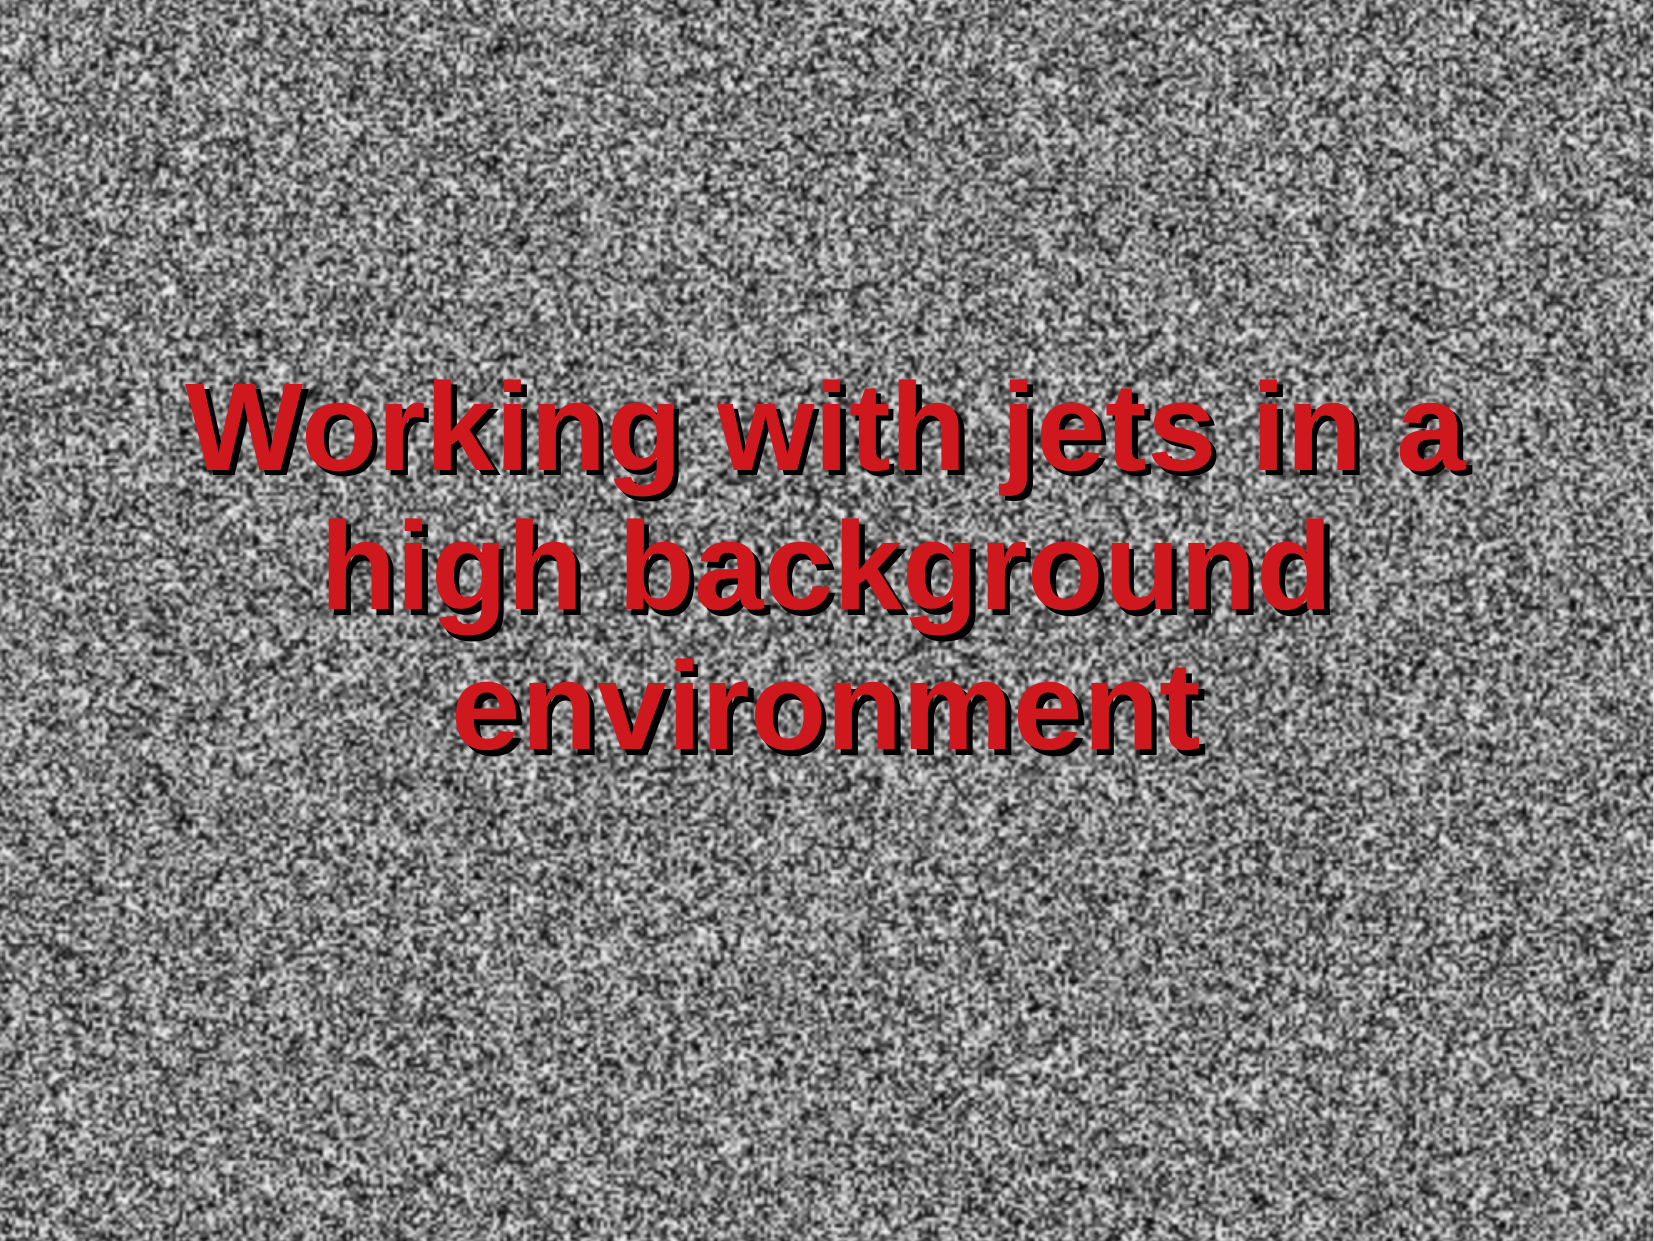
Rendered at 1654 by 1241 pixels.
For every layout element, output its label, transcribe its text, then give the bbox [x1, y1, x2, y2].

title Working with jets in a high background environment [82, 356, 1571, 777]
picture [0, 0, 1654, 1241]
